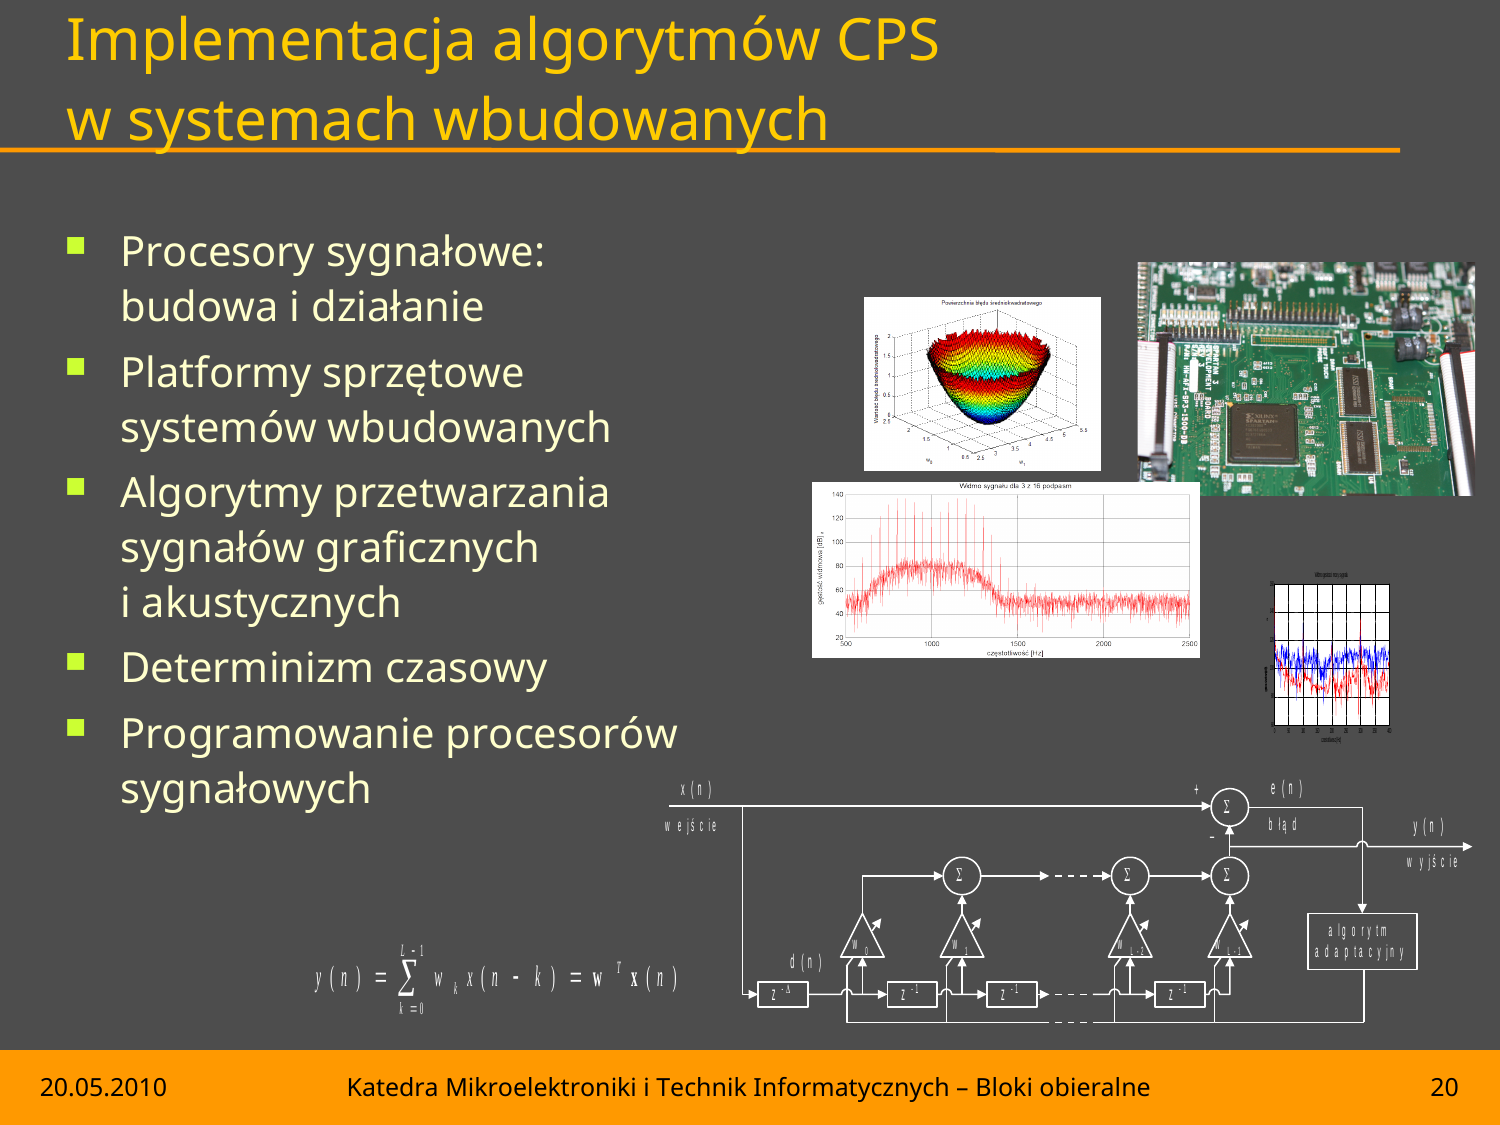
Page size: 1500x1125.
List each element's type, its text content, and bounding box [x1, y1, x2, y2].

text_box Procesory sygnałowe: budowa i działanie Platformy sprzętowe systemów wbudowanych Algorytmy przetwarzania sygnałów graficznych i akustycznych Determinizm czasowy Programowanie procesorów sygnałowych [50, 212, 726, 725]
picture [221, 771, 1476, 1043]
picture [812, 262, 1500, 747]
picture [864, 297, 1101, 471]
title Implementacja algorytmów CPS w systemach wbudowanych [52, 0, 1469, 156]
